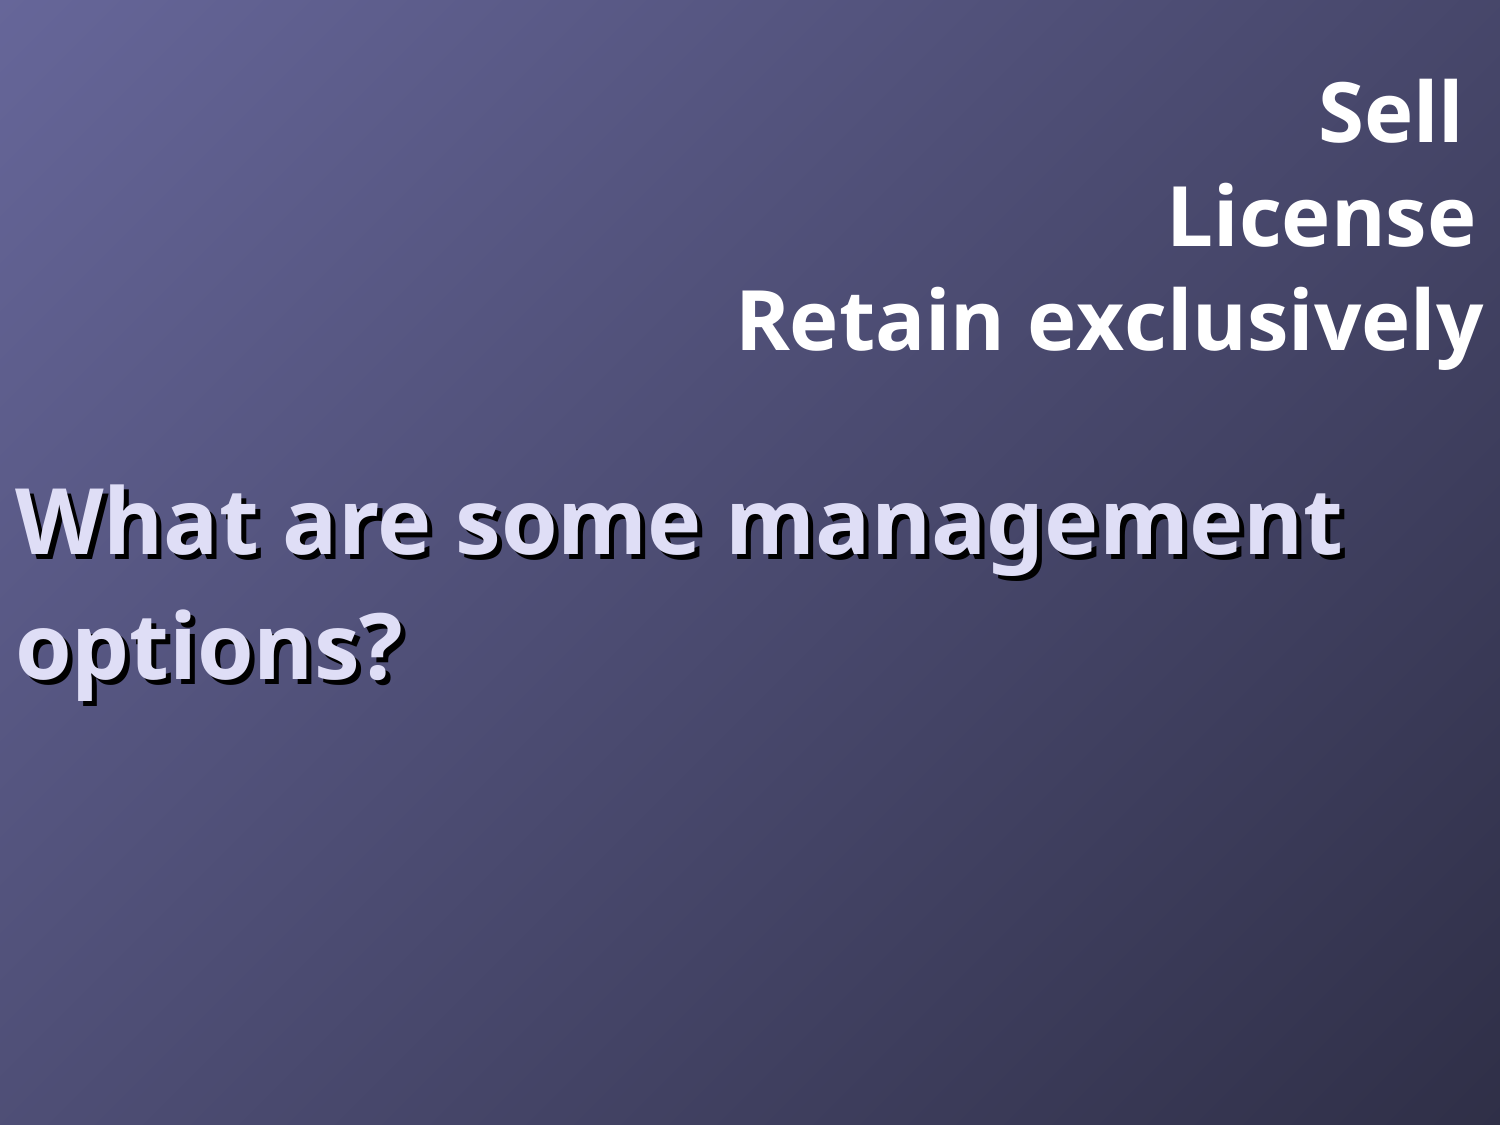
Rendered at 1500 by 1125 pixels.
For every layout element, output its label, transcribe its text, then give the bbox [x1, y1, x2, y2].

text_box License [1151, 155, 1492, 259]
title What are some management options? [0, 463, 1500, 699]
text_box Retain exclusively [720, 259, 1500, 376]
text_box Sell [1303, 51, 1480, 155]
